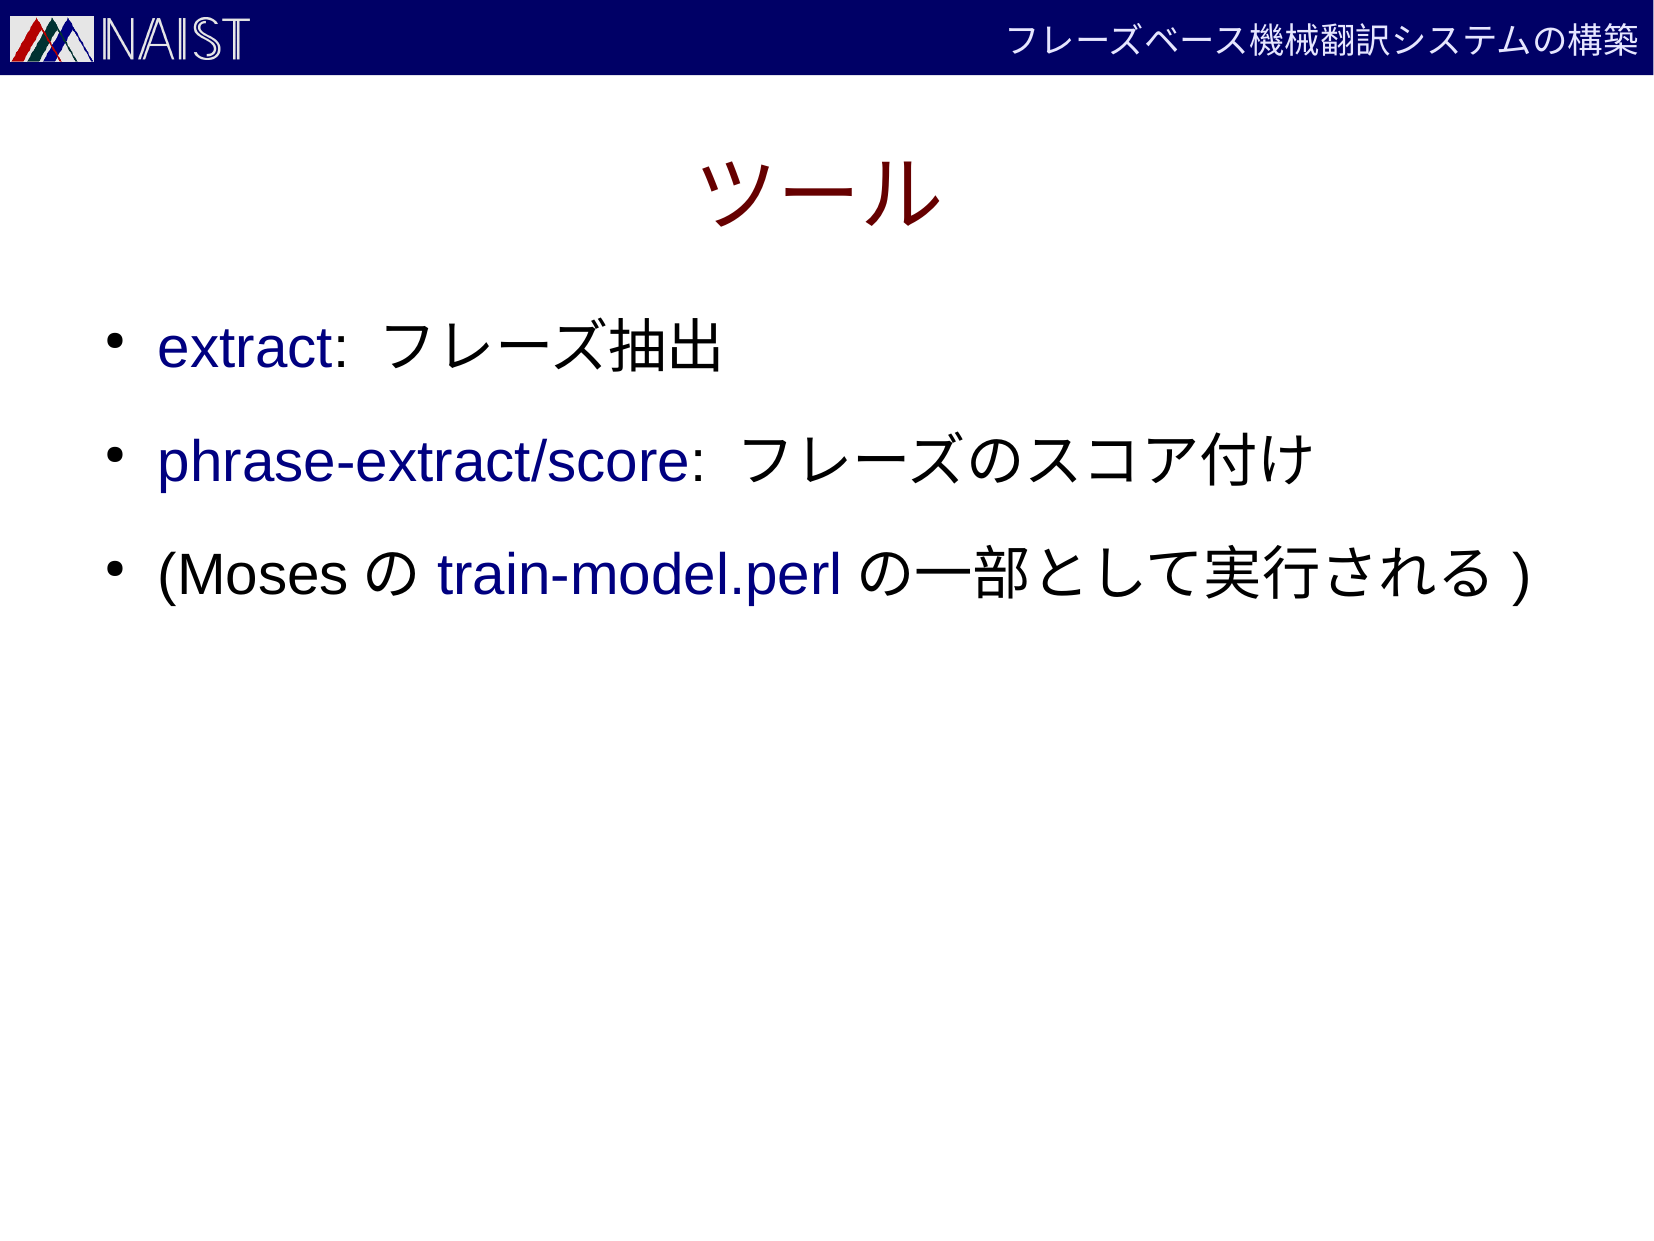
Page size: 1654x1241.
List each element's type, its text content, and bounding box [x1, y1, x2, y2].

title ツール [75, 92, 1564, 285]
list extract: フレーズ抽出 phrase-extract/score: フレーズのスコア付け (Mosesのtrain-model.perlの一部として実行される) [86, 300, 1576, 1119]
picture [102, 17, 251, 60]
picture [10, 16, 94, 62]
